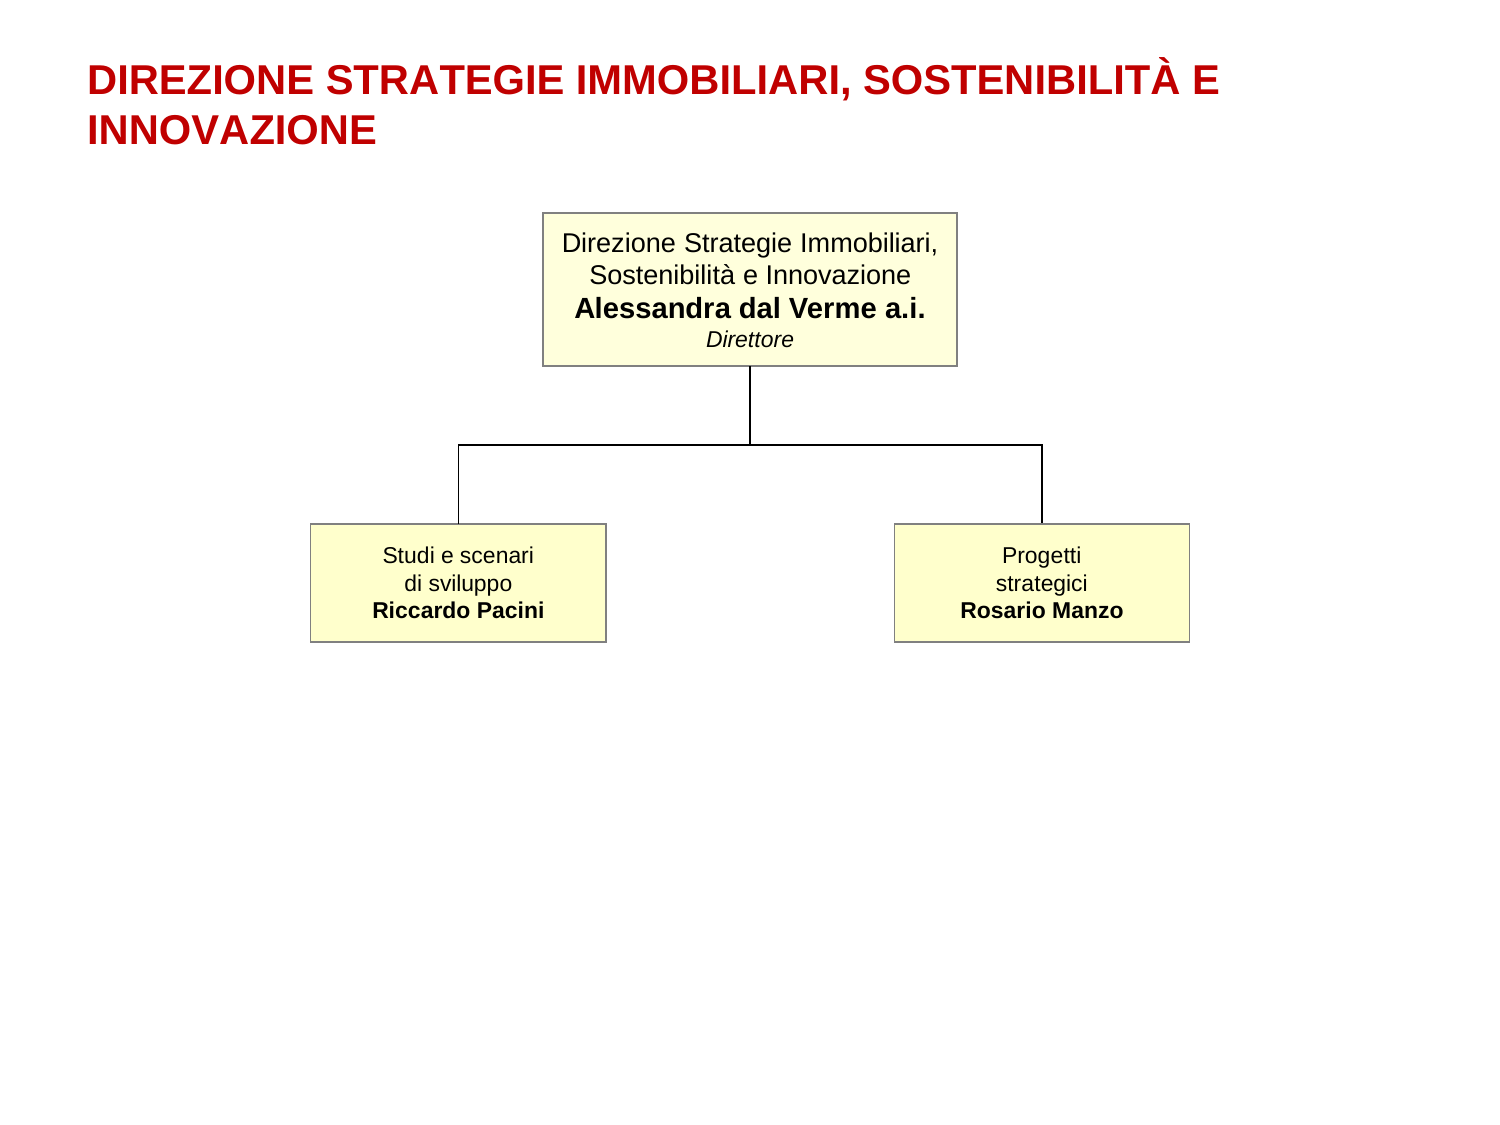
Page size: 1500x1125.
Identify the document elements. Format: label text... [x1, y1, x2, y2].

picture [309, 211, 1191, 643]
text_box DIREZIONE STRATEGIE IMMOBILIARI, SOSTENIBILITÀ E INNOVAZIONE [72, 45, 1462, 128]
